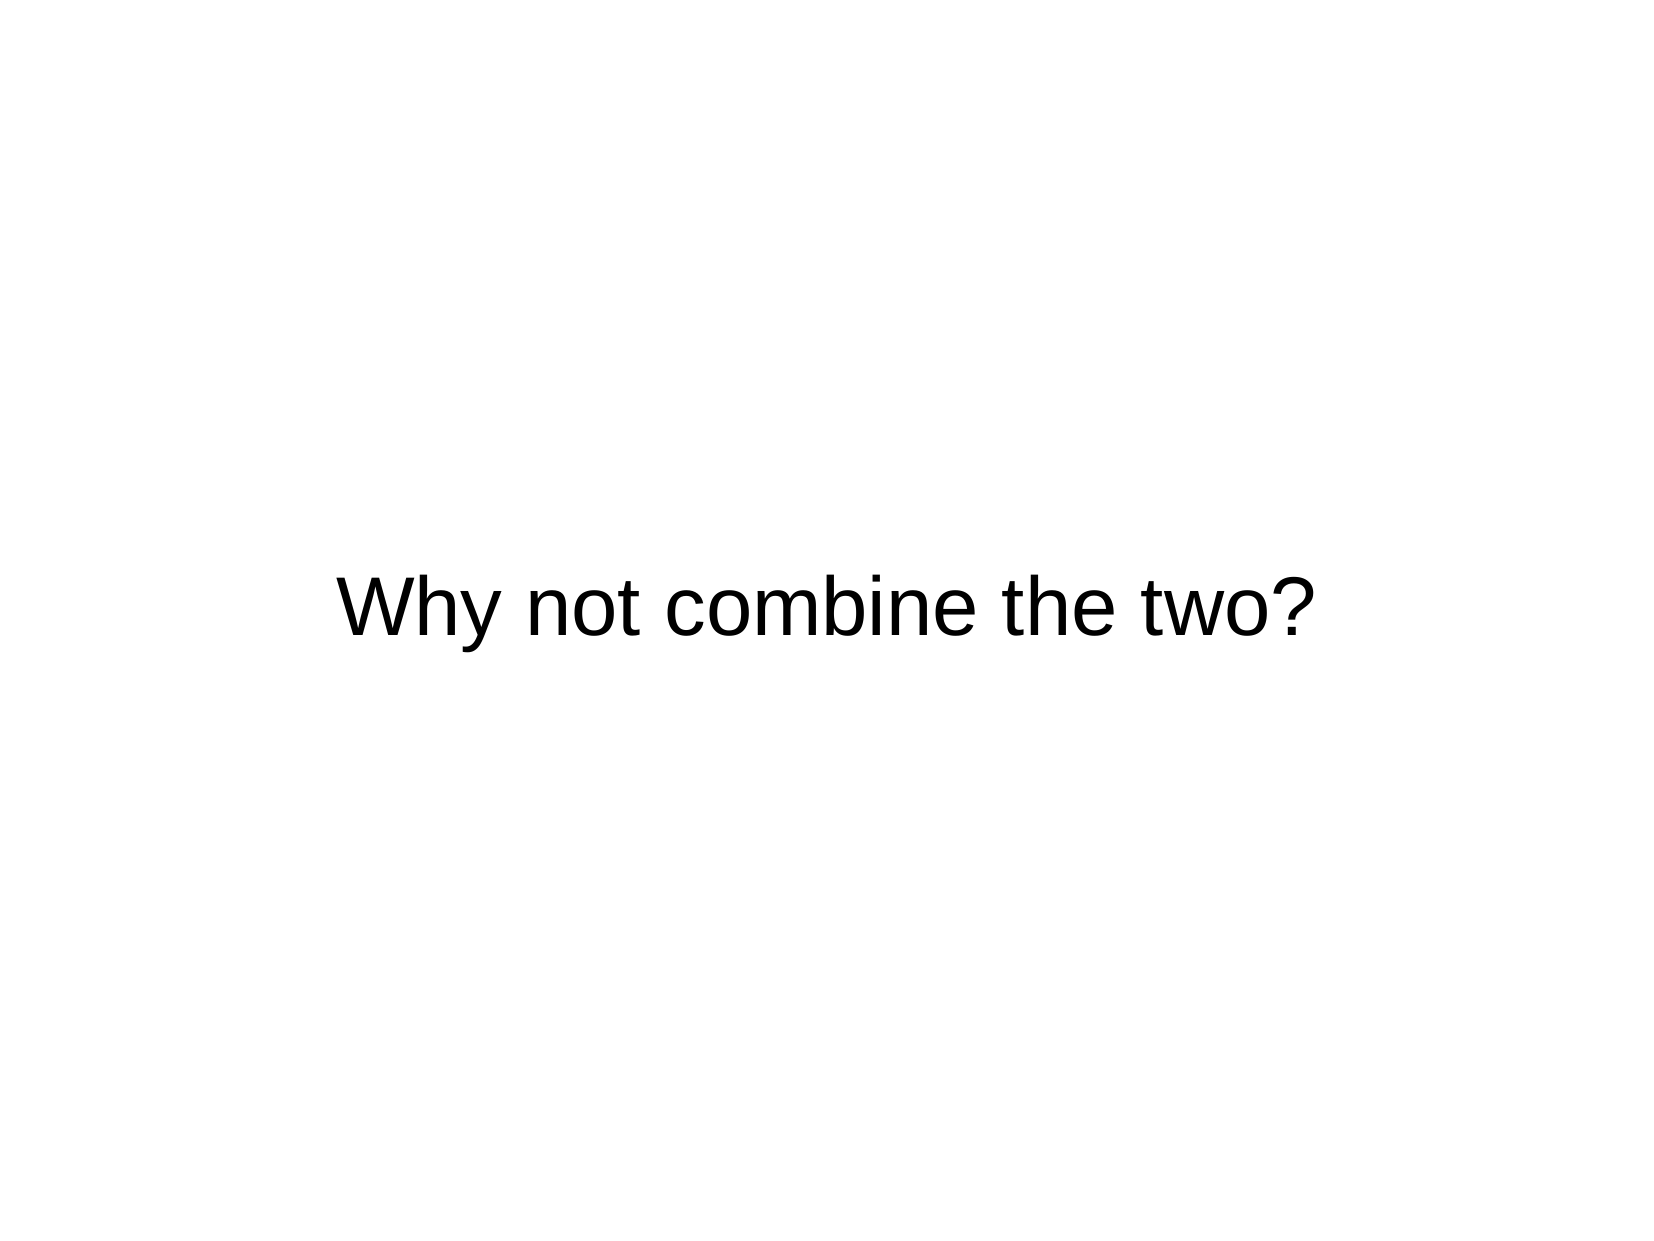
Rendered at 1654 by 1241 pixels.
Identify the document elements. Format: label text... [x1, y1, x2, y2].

subtitle Why not combine the two? [82, 112, 1571, 1102]
